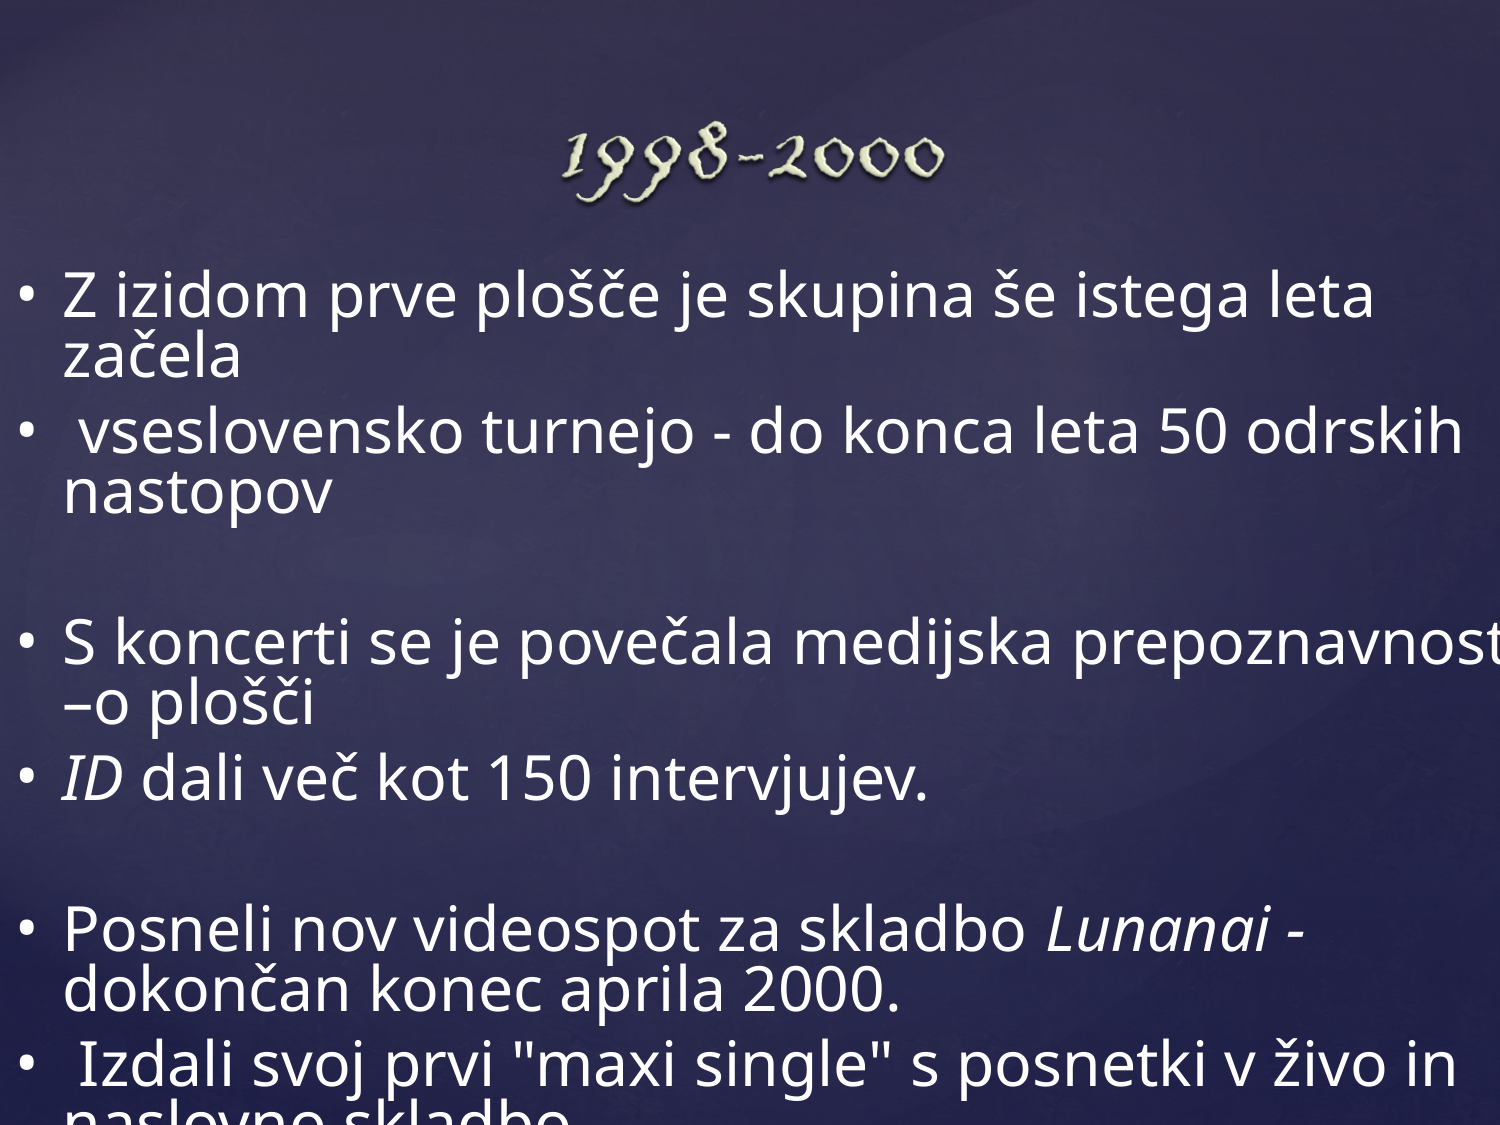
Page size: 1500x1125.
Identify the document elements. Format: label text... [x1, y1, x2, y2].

picture [73, 29, 1426, 234]
list Z izidom prve plošče je skupina še istega leta začela vseslovensko turnejo - do konca leta 50 odrskih nastopov S koncerti se je povečala medijska prepoznavnost –o plošči ID dali več kot 150 intervjujev. Posneli nov videospot za skladbo Lunanai - dokončan konec aprila 2000. Izdali svoj prvi "maxi single" s posnetki v živo in naslovno skladbo Lunanai, pri kateri so k sodelovanju povabili pevca Vlada Kreslina. [0, 262, 1500, 1125]
